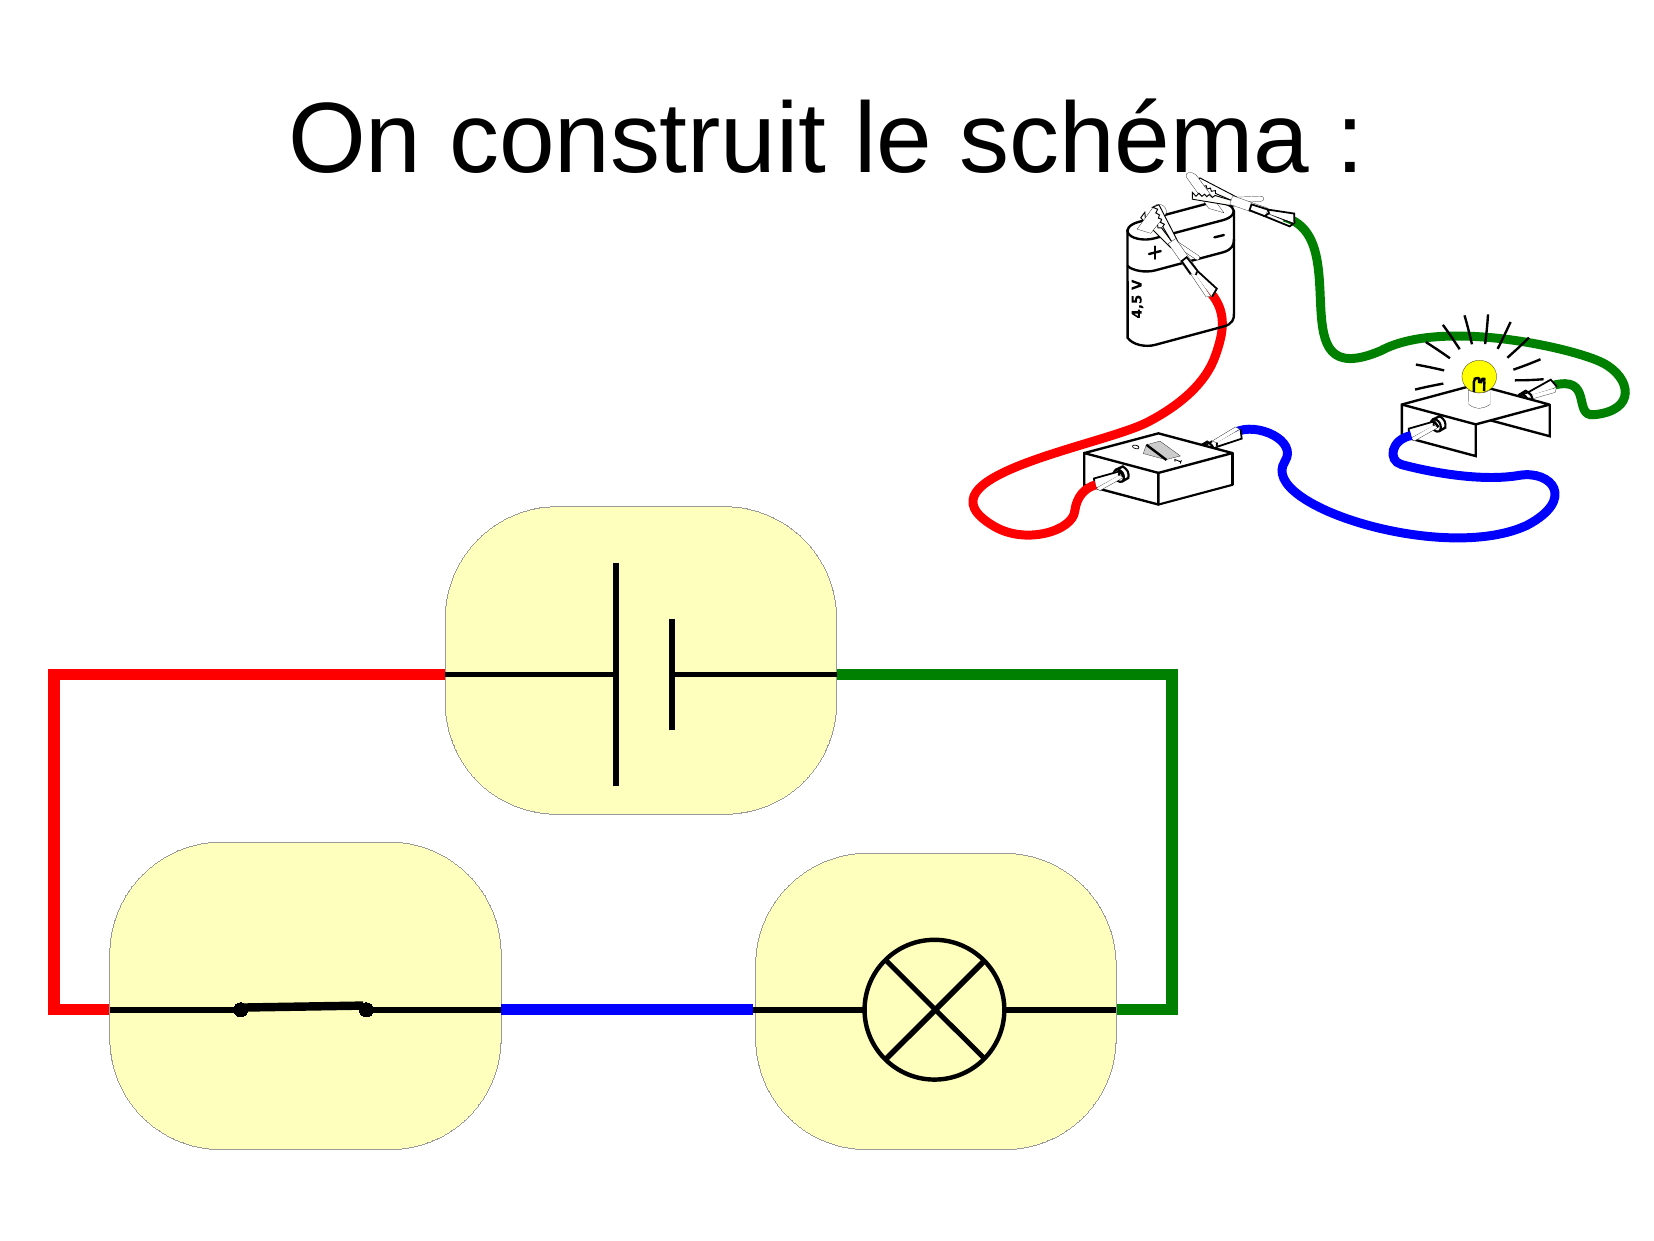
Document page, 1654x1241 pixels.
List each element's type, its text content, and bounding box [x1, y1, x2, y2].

text_box [755, 853, 1117, 1150]
text_box [109, 842, 502, 1150]
subtitle On construit le schéma : [82, 49, 1571, 1010]
text_box [445, 506, 837, 815]
picture [968, 171, 1637, 544]
